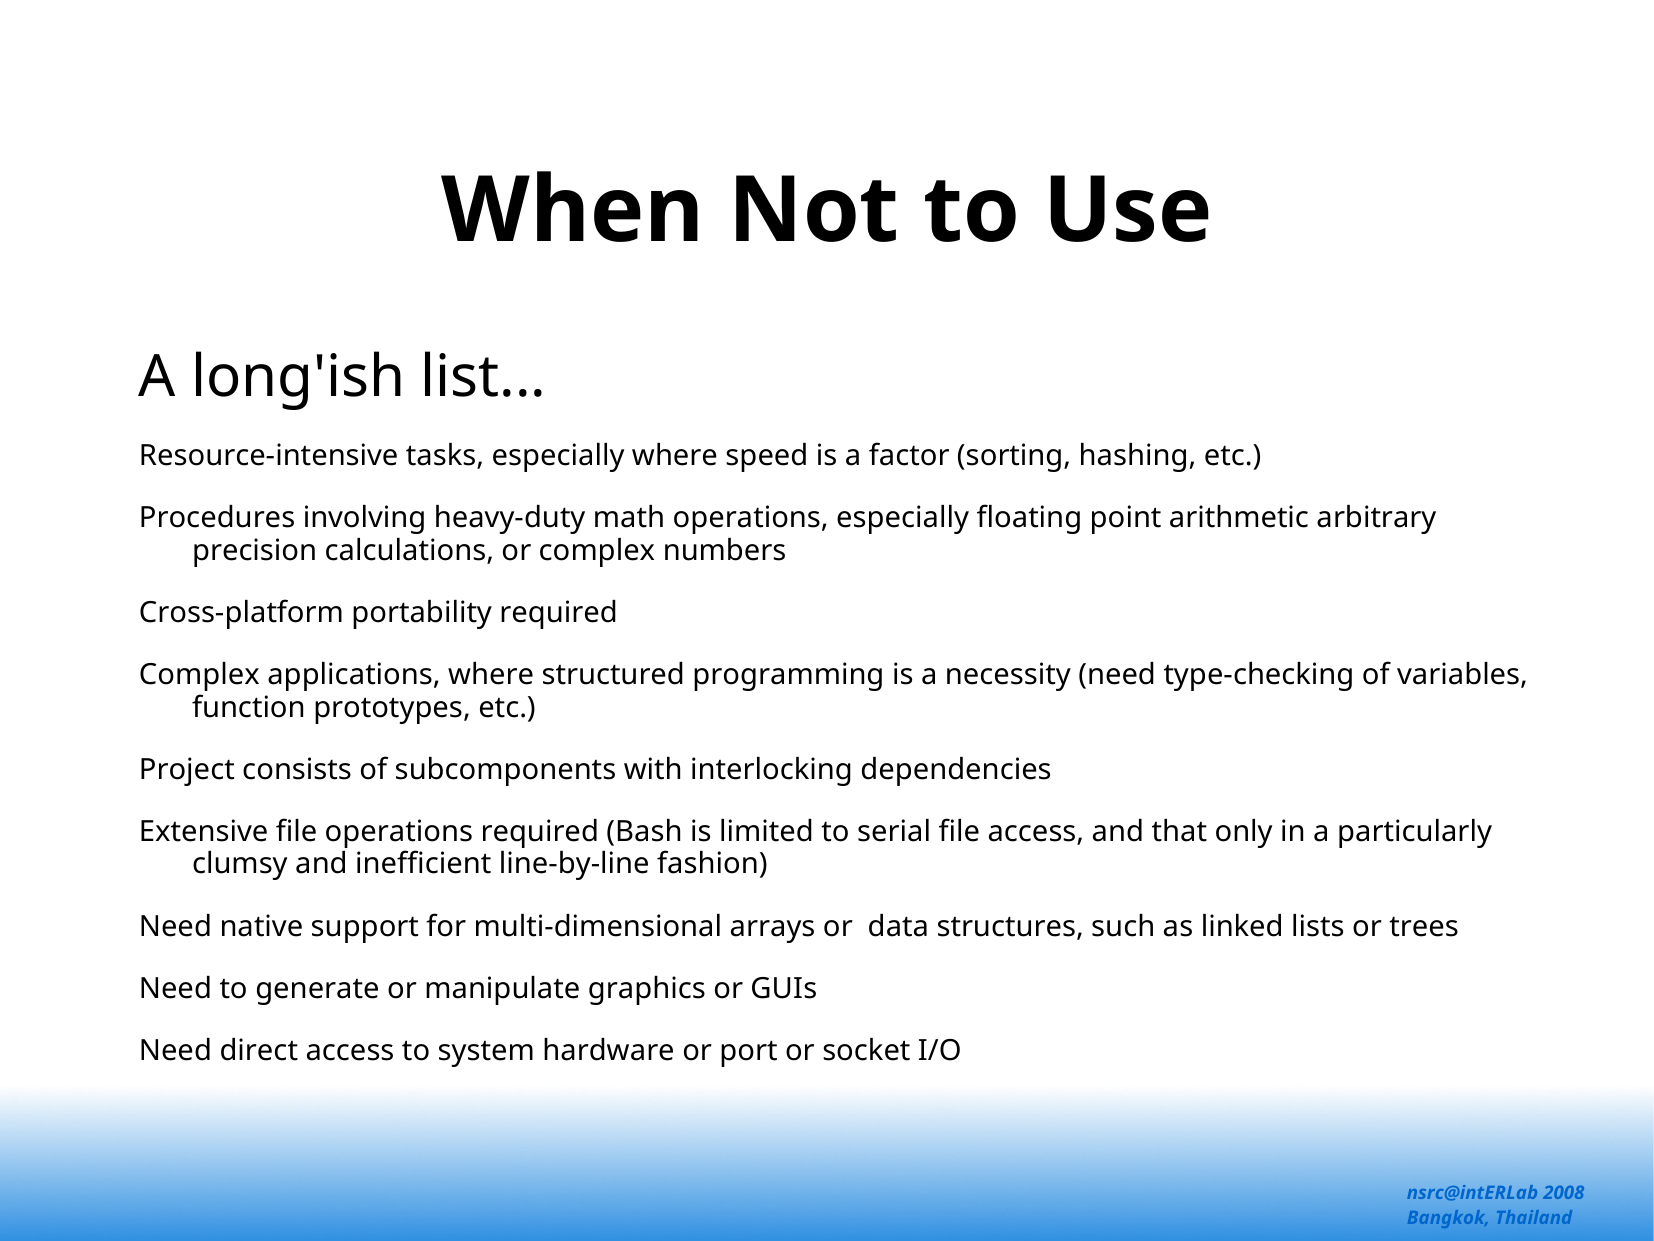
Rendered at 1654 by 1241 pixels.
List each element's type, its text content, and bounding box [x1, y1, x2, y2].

list A long'ish list... Resource-intensive tasks, especially where speed is a factor (sorting, hashing, etc.) Procedures involving heavy-duty math operations, especially floating point arithmetic arbitrary precision calculations, or complex numbers Cross-platform portability required Complex applications, where structured programming is a necessity (need type-checking of variables, function prototypes, etc.) Project consists of subcomponents with interlocking dependencies Extensive file operations required (Bash is limited to serial file access, and that only in a particularly clumsy and inefficient line-by-line fashion) Need native support for multi-dimensional arrays or data structures, such as linked lists or trees Need to generate or manipulate graphics or GUIs Need direct access to system hardware or port or socket I/O [121, 344, 1534, 1127]
picture [0, 1083, 1654, 1241]
title When Not to Use [121, 102, 1534, 310]
